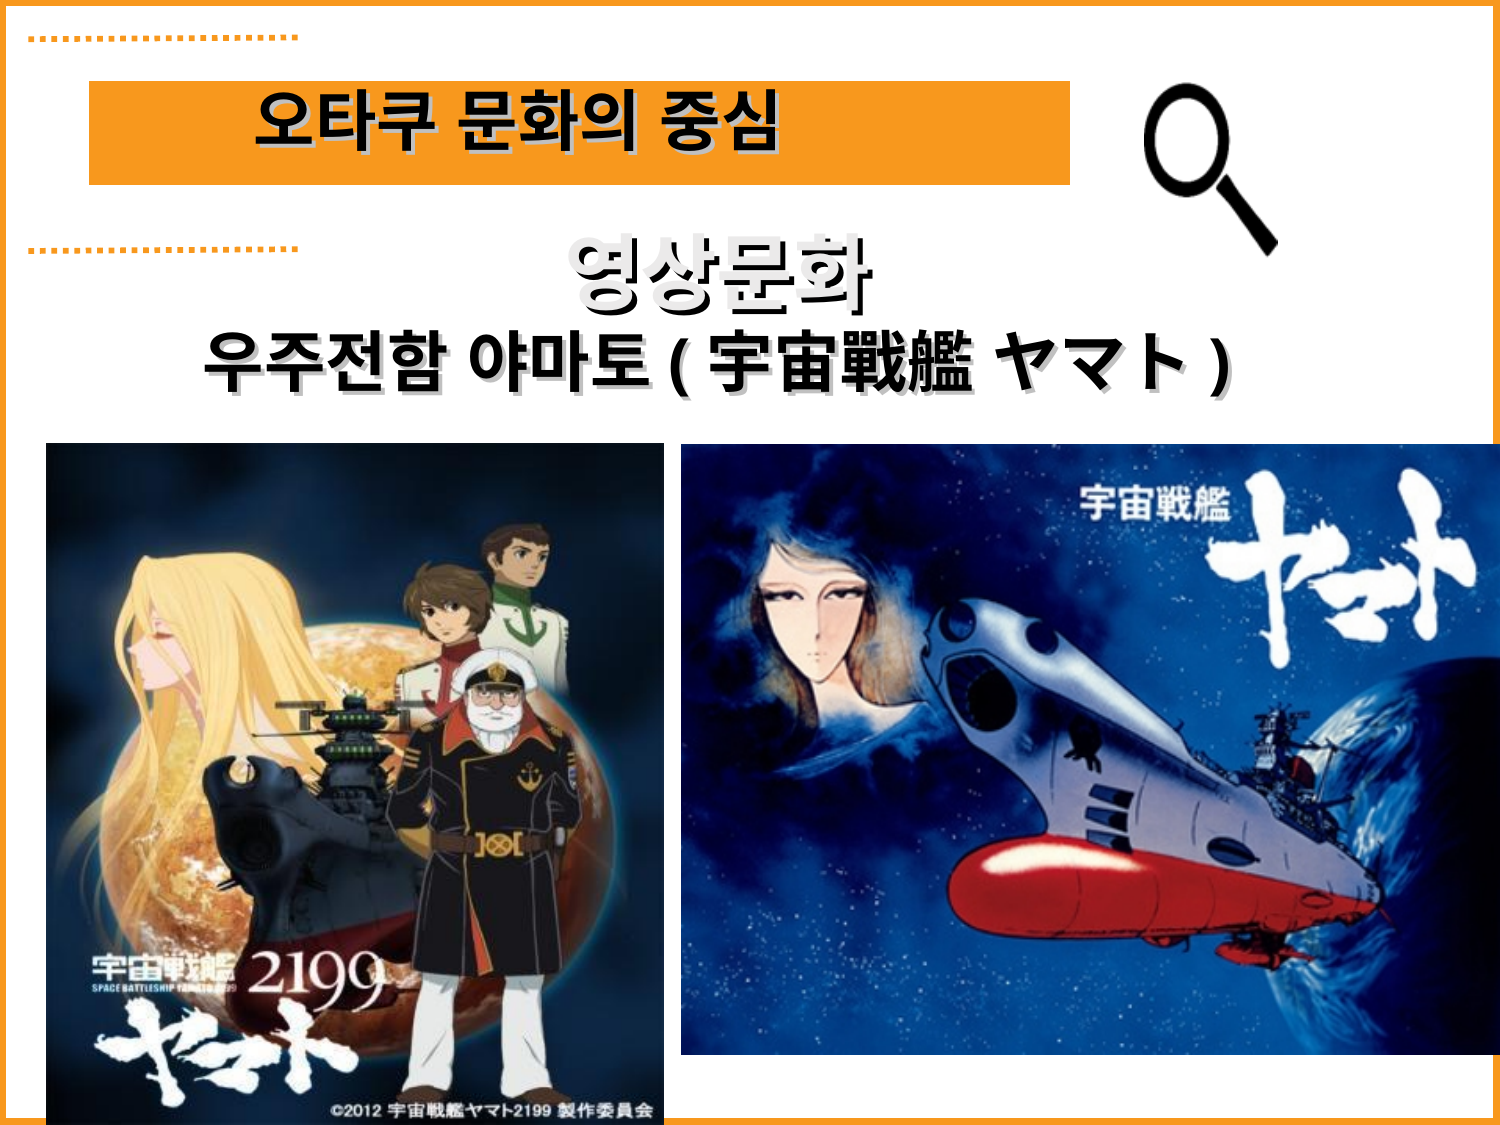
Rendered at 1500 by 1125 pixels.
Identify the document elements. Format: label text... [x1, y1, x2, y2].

text_box 오타쿠 문화의 중심 [238, 80, 933, 212]
picture [46, 443, 664, 1125]
picture [681, 444, 1500, 1055]
picture [1144, 81, 1278, 212]
text_box 문제가 되는 부분을 파악하여, 해결한다 [380, 407, 1181, 516]
text_box 영상문화 우주전함 야마토(宇宙戰艦 ヤマト) [93, 212, 1342, 407]
text_box [89, 81, 238, 185]
text_box [933, 81, 1070, 185]
